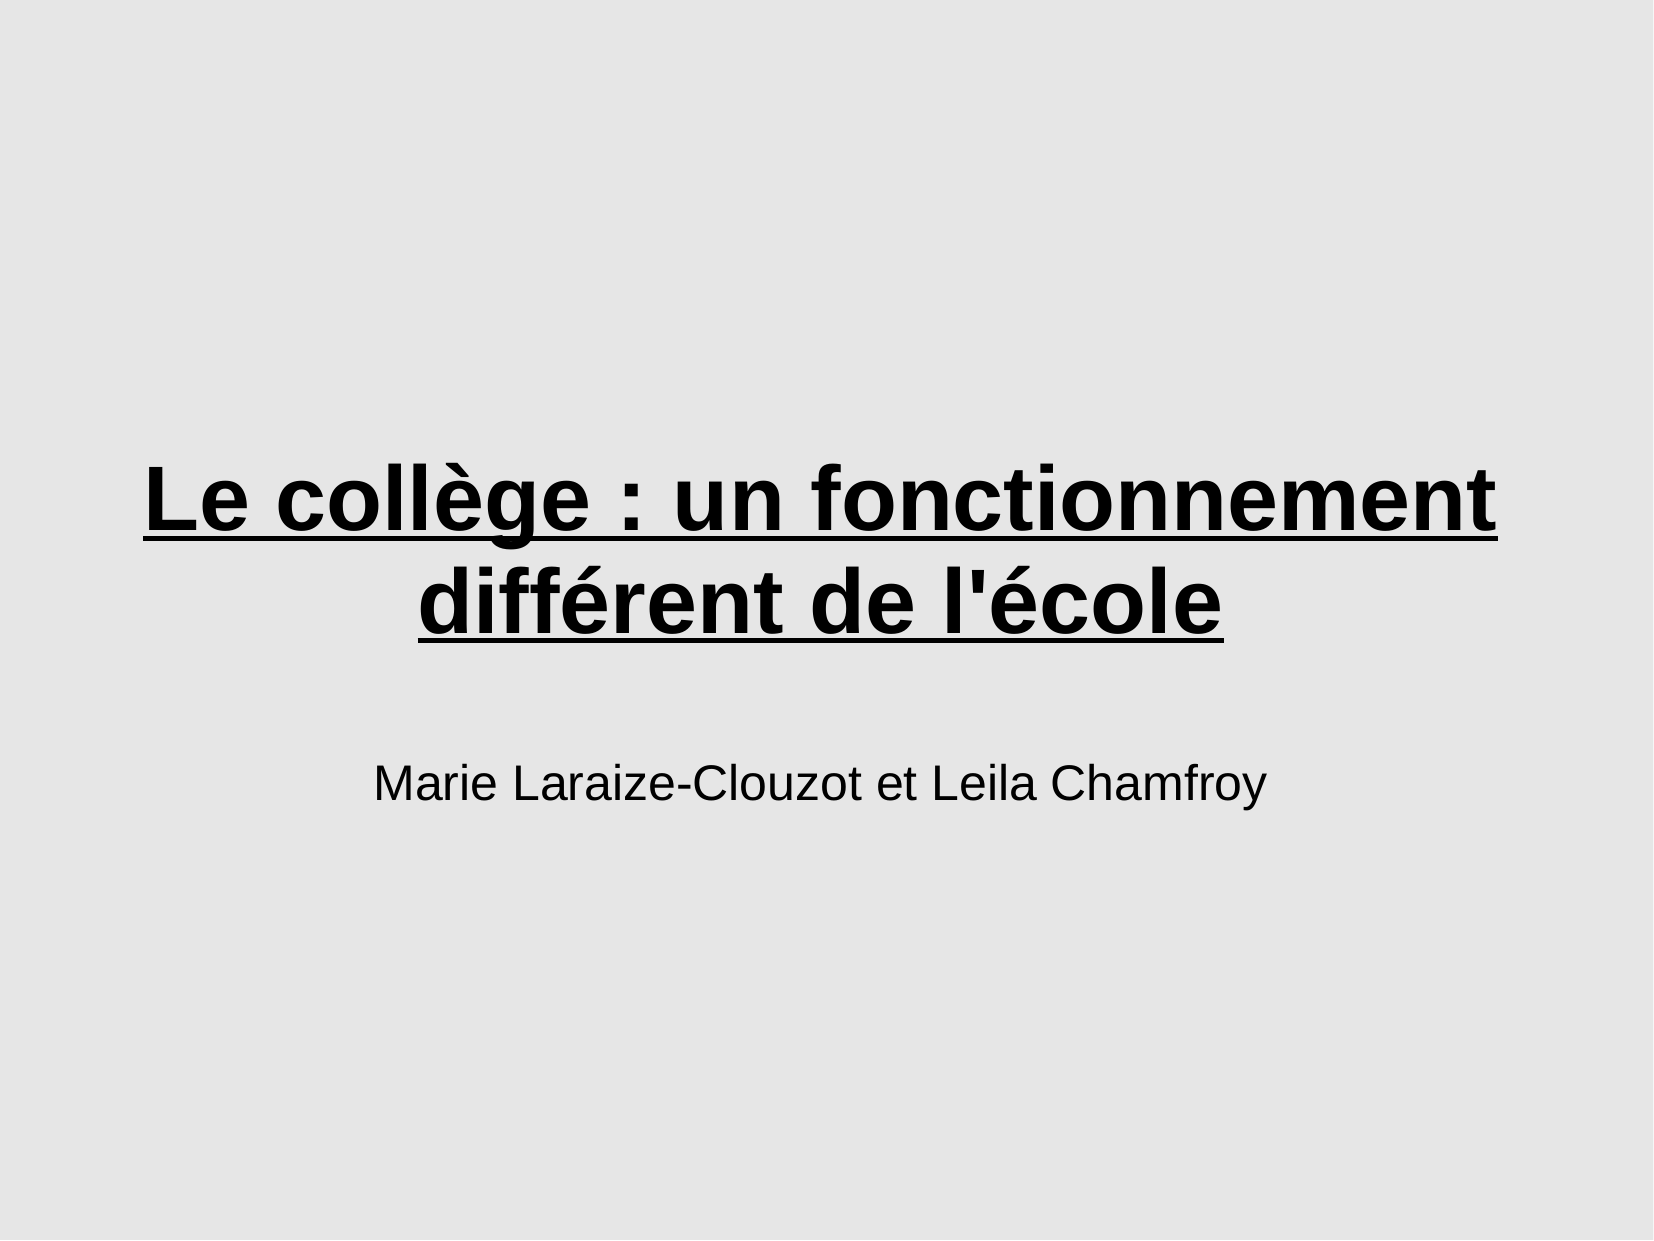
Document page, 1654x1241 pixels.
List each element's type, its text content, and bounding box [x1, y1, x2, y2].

title Le collège : un fonctionnement différent de l'école Marie Laraize-Clouzot et Leila Chamfroy [76, 447, 1565, 886]
